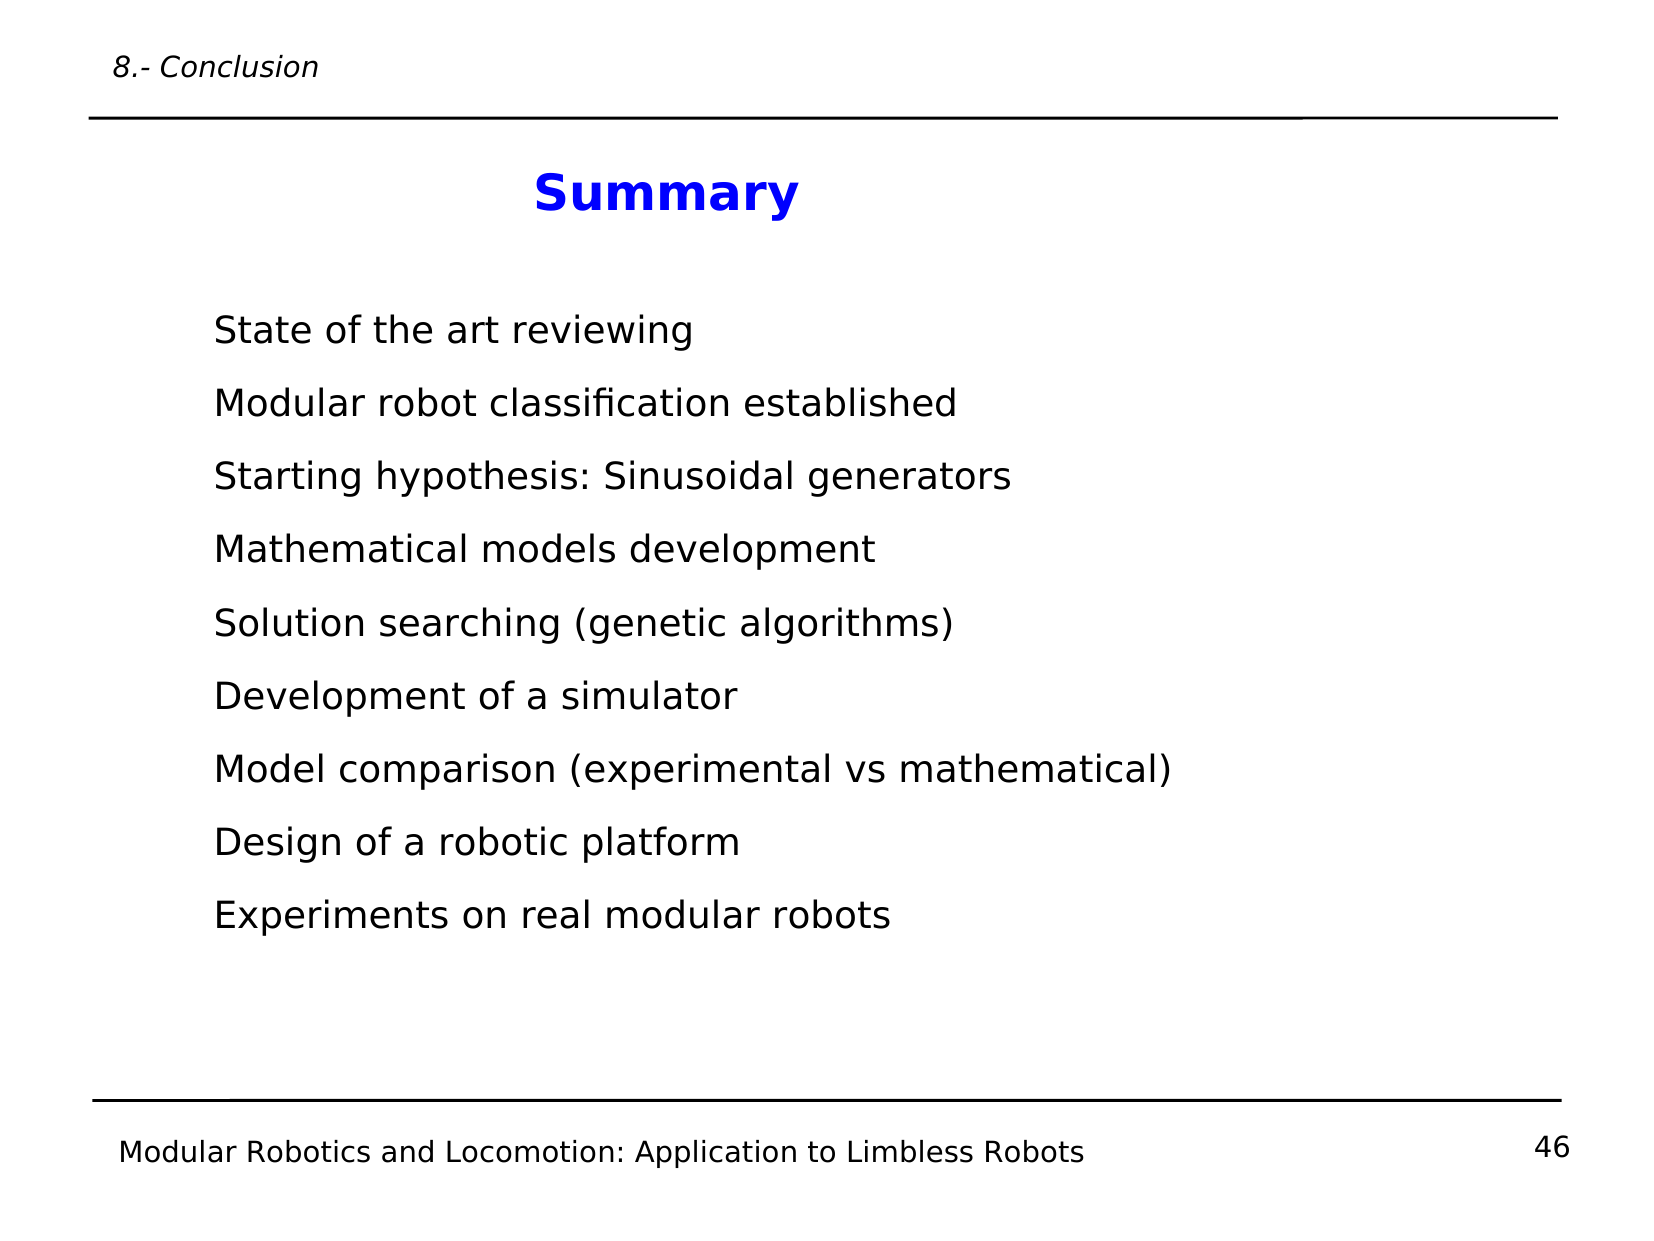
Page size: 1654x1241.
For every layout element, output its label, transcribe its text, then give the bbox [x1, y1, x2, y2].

text_box 8.- Conclusion [97, 42, 335, 93]
text_box Summary [518, 156, 810, 230]
text_box Modular Robotics and Locomotion: Application to Limbless Robots [103, 1128, 1101, 1178]
text_box State of the art reviewing Modular robot classification established Starting hypothesis: Sinusoidal generators Mathematical models development Solution searching (genetic algorithms) Development of a simulator Model comparison (experimental vs mathematical) Design of a robotic platform Experiments on real modular robots [186, 301, 1182, 945]
